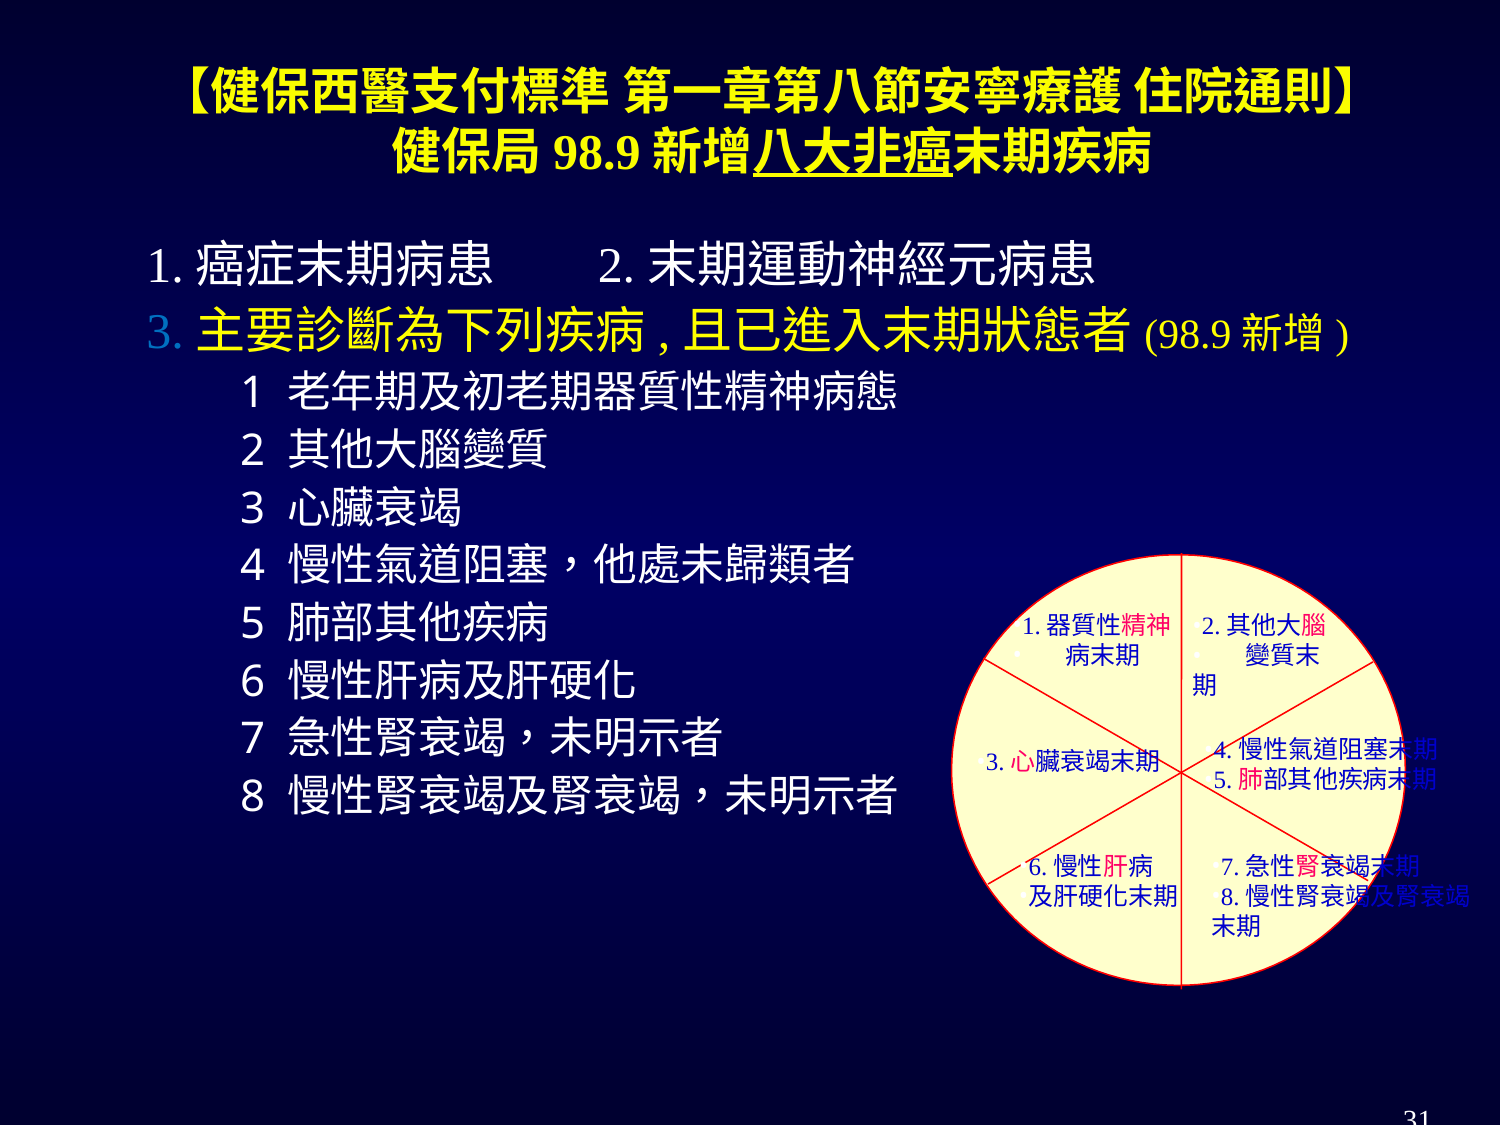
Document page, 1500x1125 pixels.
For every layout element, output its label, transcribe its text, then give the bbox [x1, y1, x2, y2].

text_box [1183, 554, 1336, 770]
text_box [1183, 776, 1311, 986]
text_box [1169, 768, 1178, 778]
text_box [1202, 681, 1206, 694]
text_box 3.心臟衰竭末期 [976, 745, 1169, 817]
text_box [1241, 805, 1403, 850]
title 【健保西醫支付標準 第一章第八節安寧療護 住院通則】 健保局98.9新增八大非癌末期疾病 [94, 25, 1450, 213]
text_box [1027, 554, 1180, 609]
text_box 4.慢性氣道阻塞末期 5.肺部其他疾病末期 [1204, 734, 1475, 805]
text_box [1252, 618, 1403, 734]
text_box [1026, 681, 1180, 770]
text_box [1387, 1093, 1491, 1118]
text_box 7.急性腎衰竭末期 8.慢性腎衰竭及腎衰竭末期 [1211, 850, 1483, 957]
text_box [985, 623, 1012, 673]
text_box [1065, 957, 1180, 986]
text_box 6.慢性肝病 及肝硬化末期 [1018, 850, 1190, 957]
list 1.癌症末期病患 2.末期運動神經元病患 3.主要診斷為下列疾病,且已進入末期狀態者(98.9新增) 老年期及初老期器質性精神病態 其他大腦變質 心臟衰竭 慢性氣道阻塞，他處未歸類者 肺部其他疾病 慢性肝病及肝硬化 急性腎衰竭，未明示者 慢性腎衰竭及腎衰竭，未明示者 [75, 231, 1500, 1047]
text_box 1.器質性精神 病末期 [1012, 609, 1184, 681]
text_box [1051, 775, 1180, 850]
text_box [951, 660, 1130, 923]
text_box 2.其他大腦 變質末期 [1192, 609, 1340, 681]
text_box [1184, 761, 1204, 784]
